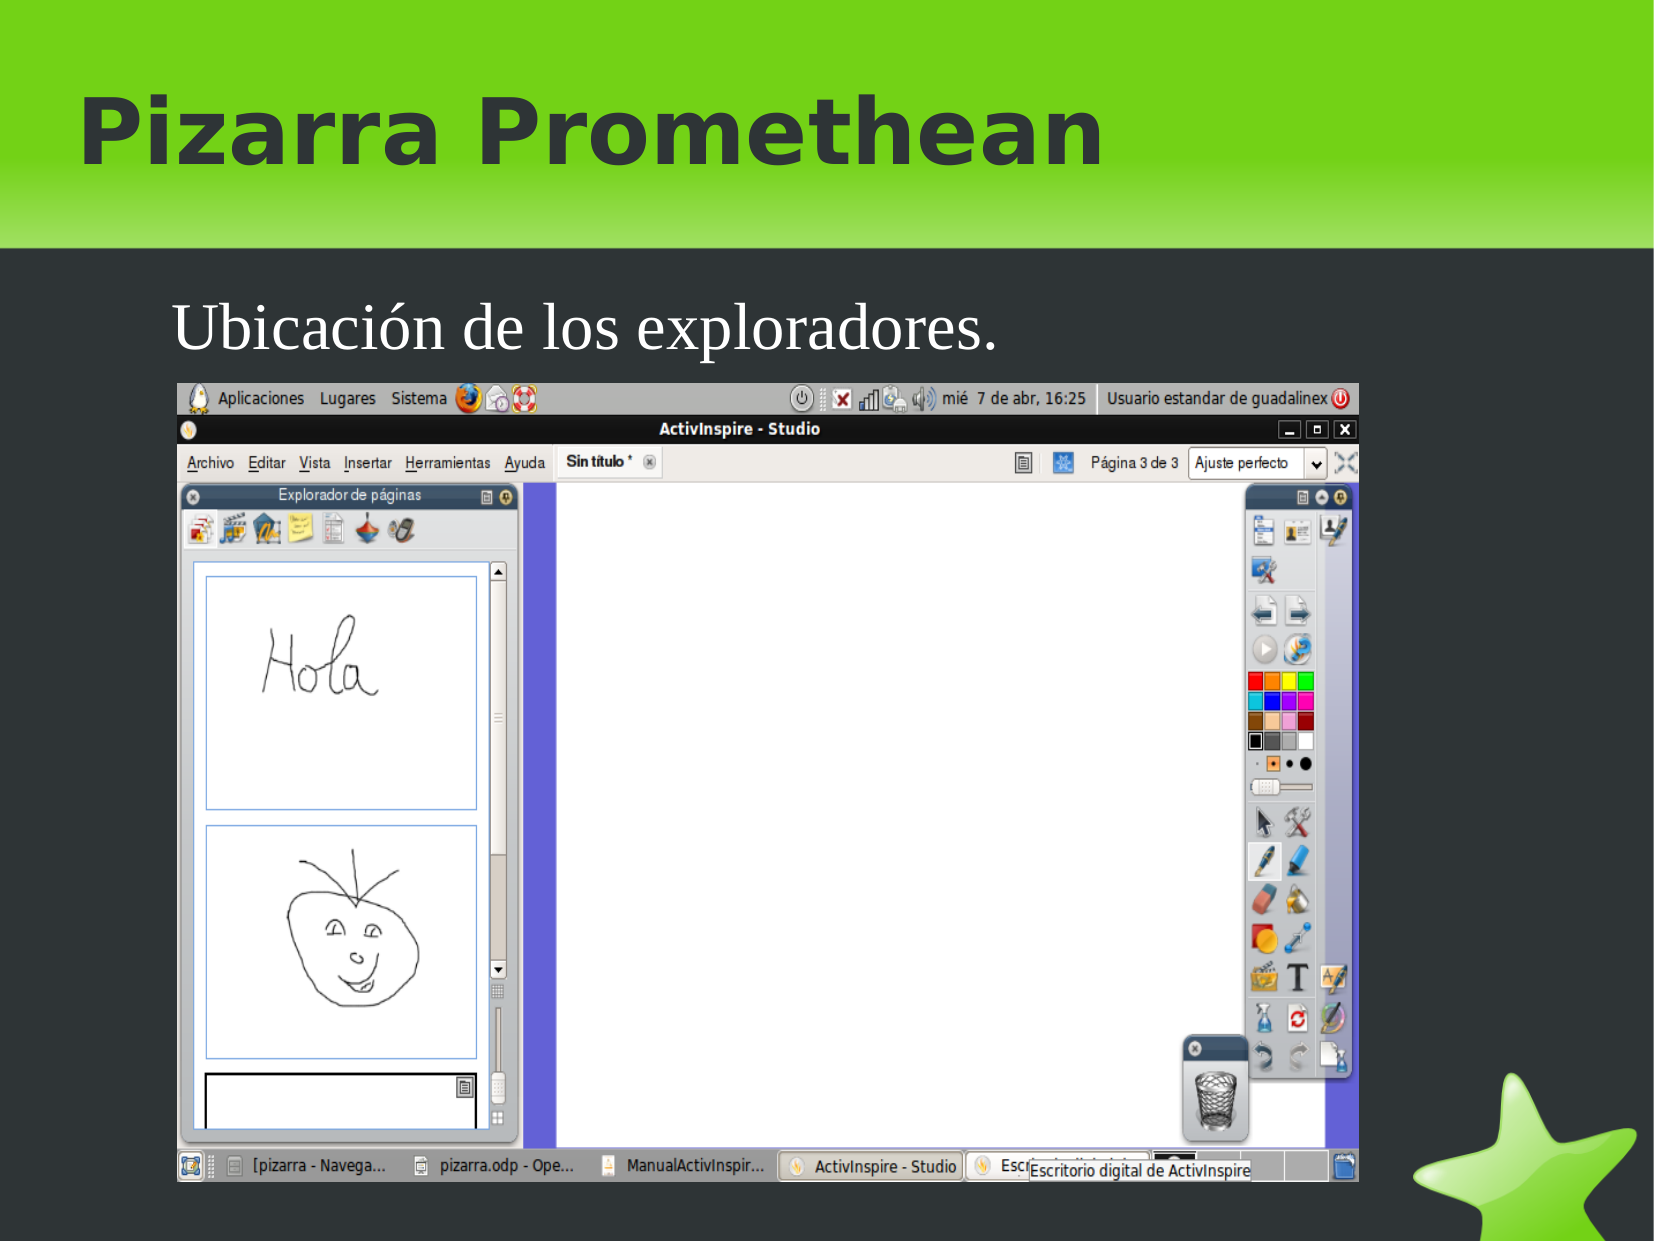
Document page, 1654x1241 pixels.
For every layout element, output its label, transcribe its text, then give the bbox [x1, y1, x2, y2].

title Pizarra Promethean [76, 29, 1565, 237]
picture [0, 0, 1654, 1241]
list Ubicación de los exploradores. [82, 290, 1571, 1094]
